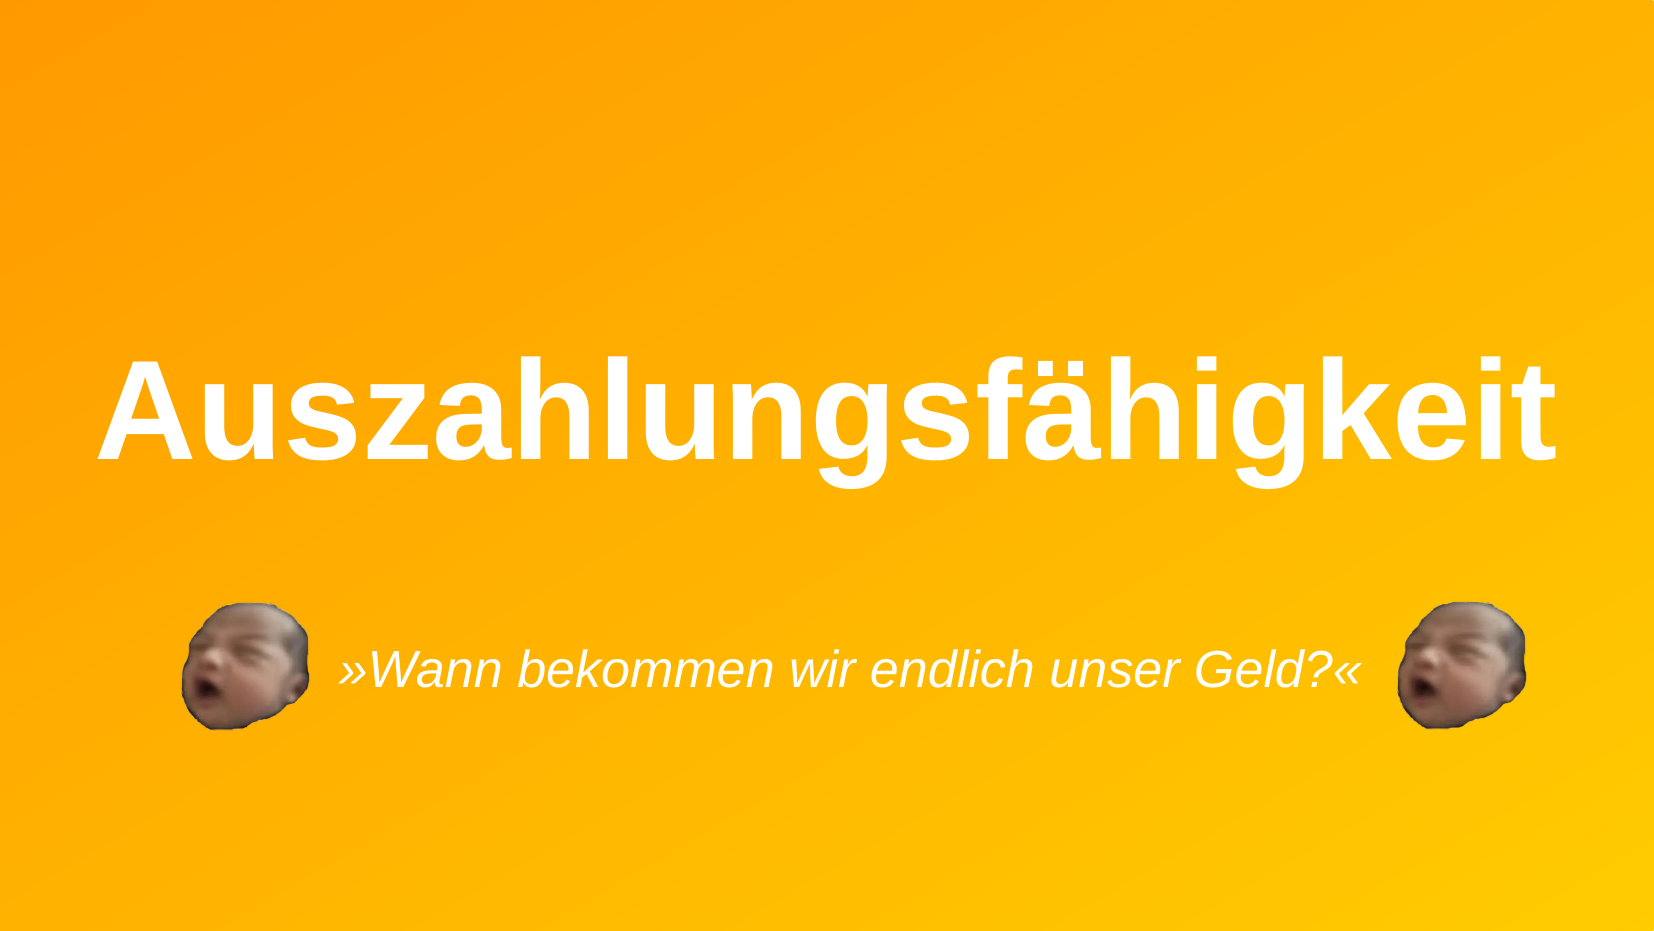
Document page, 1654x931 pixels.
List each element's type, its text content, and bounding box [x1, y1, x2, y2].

title Auszahlungsfähigkeit [82, 223, 1571, 597]
picture [170, 591, 319, 741]
text_box »Wann bekommen wir endlich unser Geld?« [323, 633, 1381, 716]
picture [1386, 590, 1536, 740]
